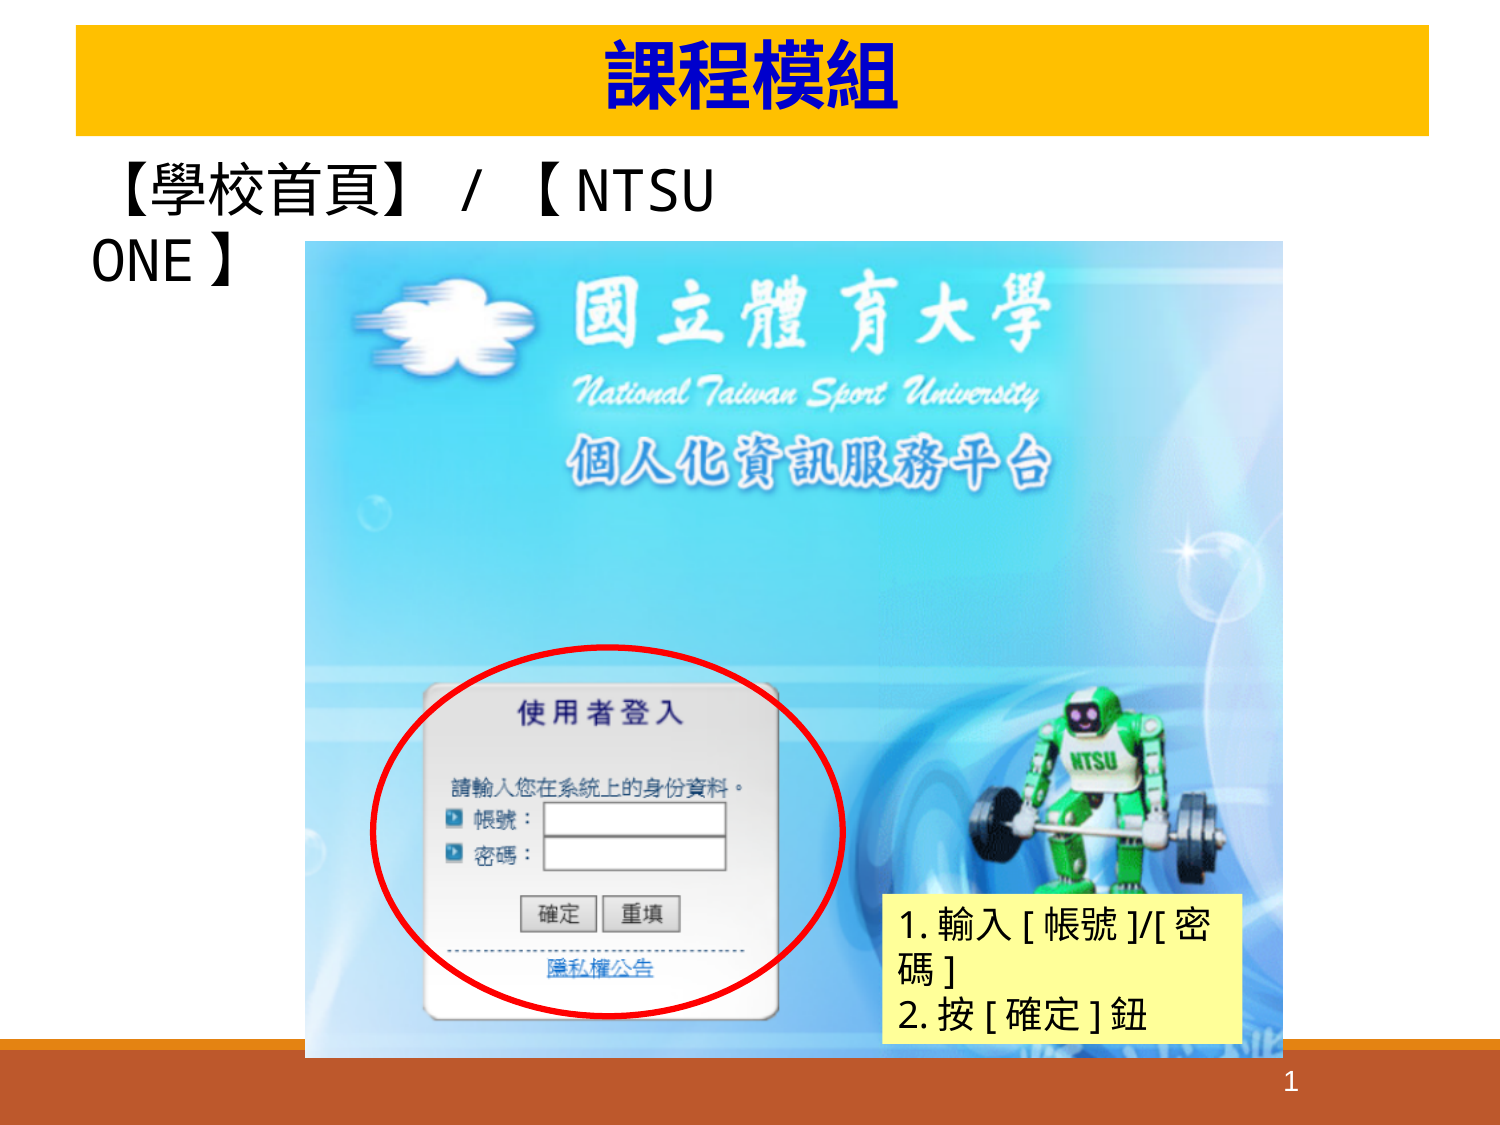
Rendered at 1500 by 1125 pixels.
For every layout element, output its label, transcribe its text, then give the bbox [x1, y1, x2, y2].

text_box 1 [1268, 1049, 1430, 1110]
text_box 課程模組 [75, 25, 1429, 137]
text_box 1.輸入[帳號]/[密碼] 2.按[確定]鈕 [882, 893, 1243, 1000]
picture [305, 241, 1283, 1058]
text_box 【學校首頁】/【ntsu one】 [75, 145, 905, 233]
